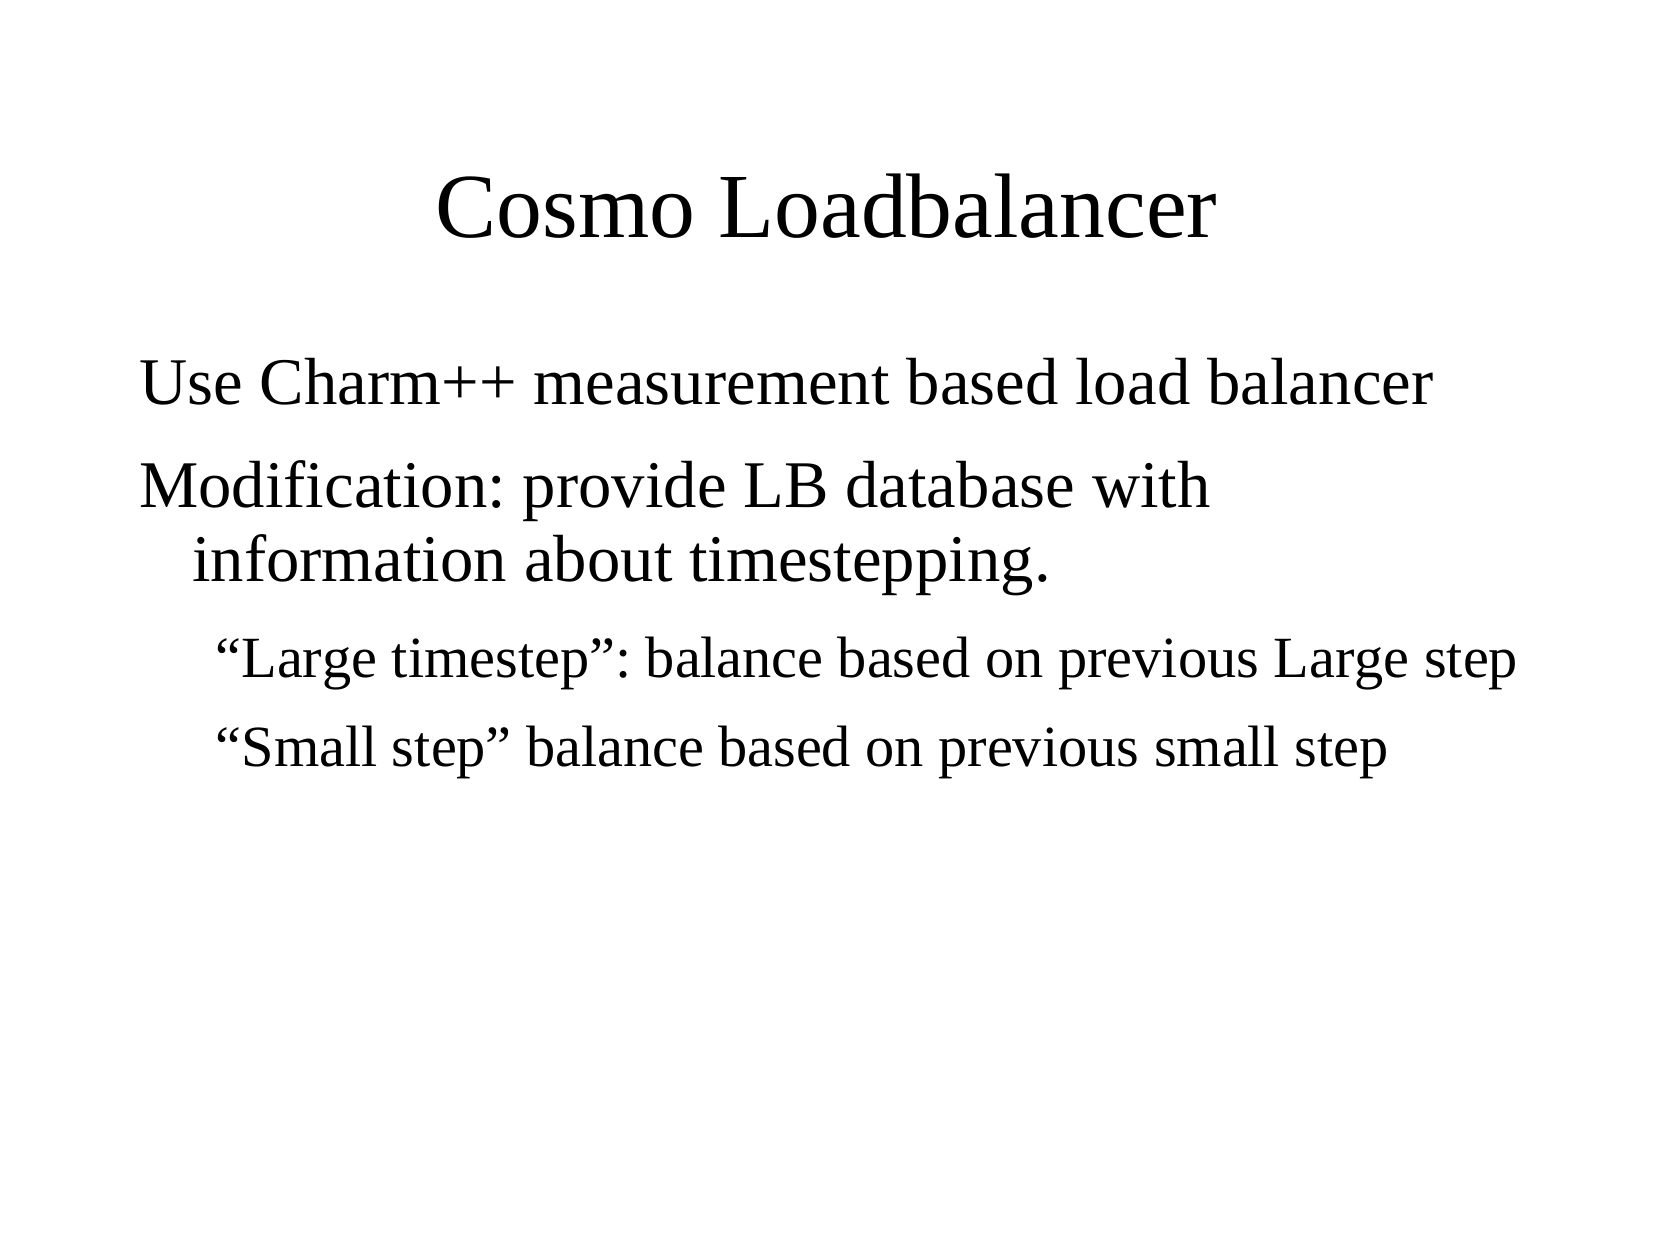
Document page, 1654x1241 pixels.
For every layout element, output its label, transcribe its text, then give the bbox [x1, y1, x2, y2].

list Use Charm++ measurement based load balancer Modification: provide LB database with information about timestepping. “Large timestep”: balance based on previous Large step “Small step” balance based on previous small step [121, 344, 1534, 1112]
title Cosmo Loadbalancer [121, 110, 1534, 303]
